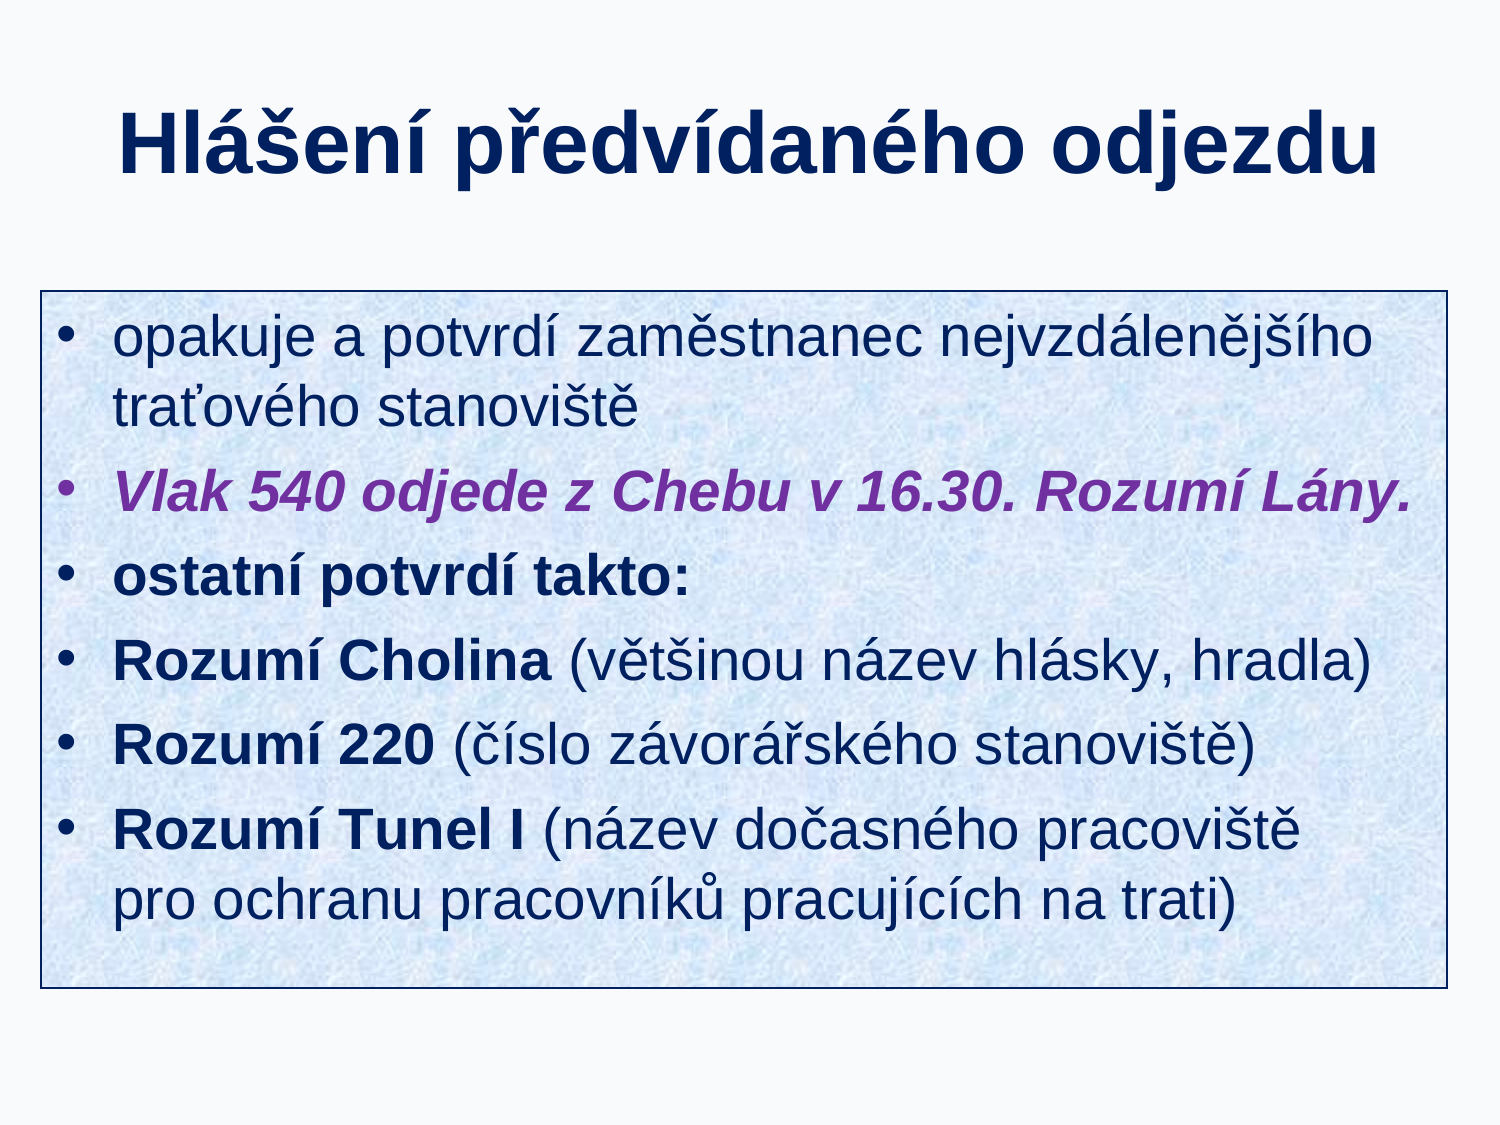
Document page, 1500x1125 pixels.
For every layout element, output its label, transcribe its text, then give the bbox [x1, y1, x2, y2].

list opakuje a potvrdí zaměstnanec nejvzdálenějšího traťového stanoviště Vlak 540 odjede z Chebu v 16.30. Rozumí Lány. ostatní potvrdí takto: Rozumí Cholina (většinou název hlásky, hradla) Rozumí 220 (číslo závorářského stanoviště) Rozumí Tunel I (název dočasného pracoviště pro ochranu pracovníků pracujících na trati) [41, 290, 1447, 988]
title Hlášení předvídaného odjezdu [75, 45, 1426, 233]
